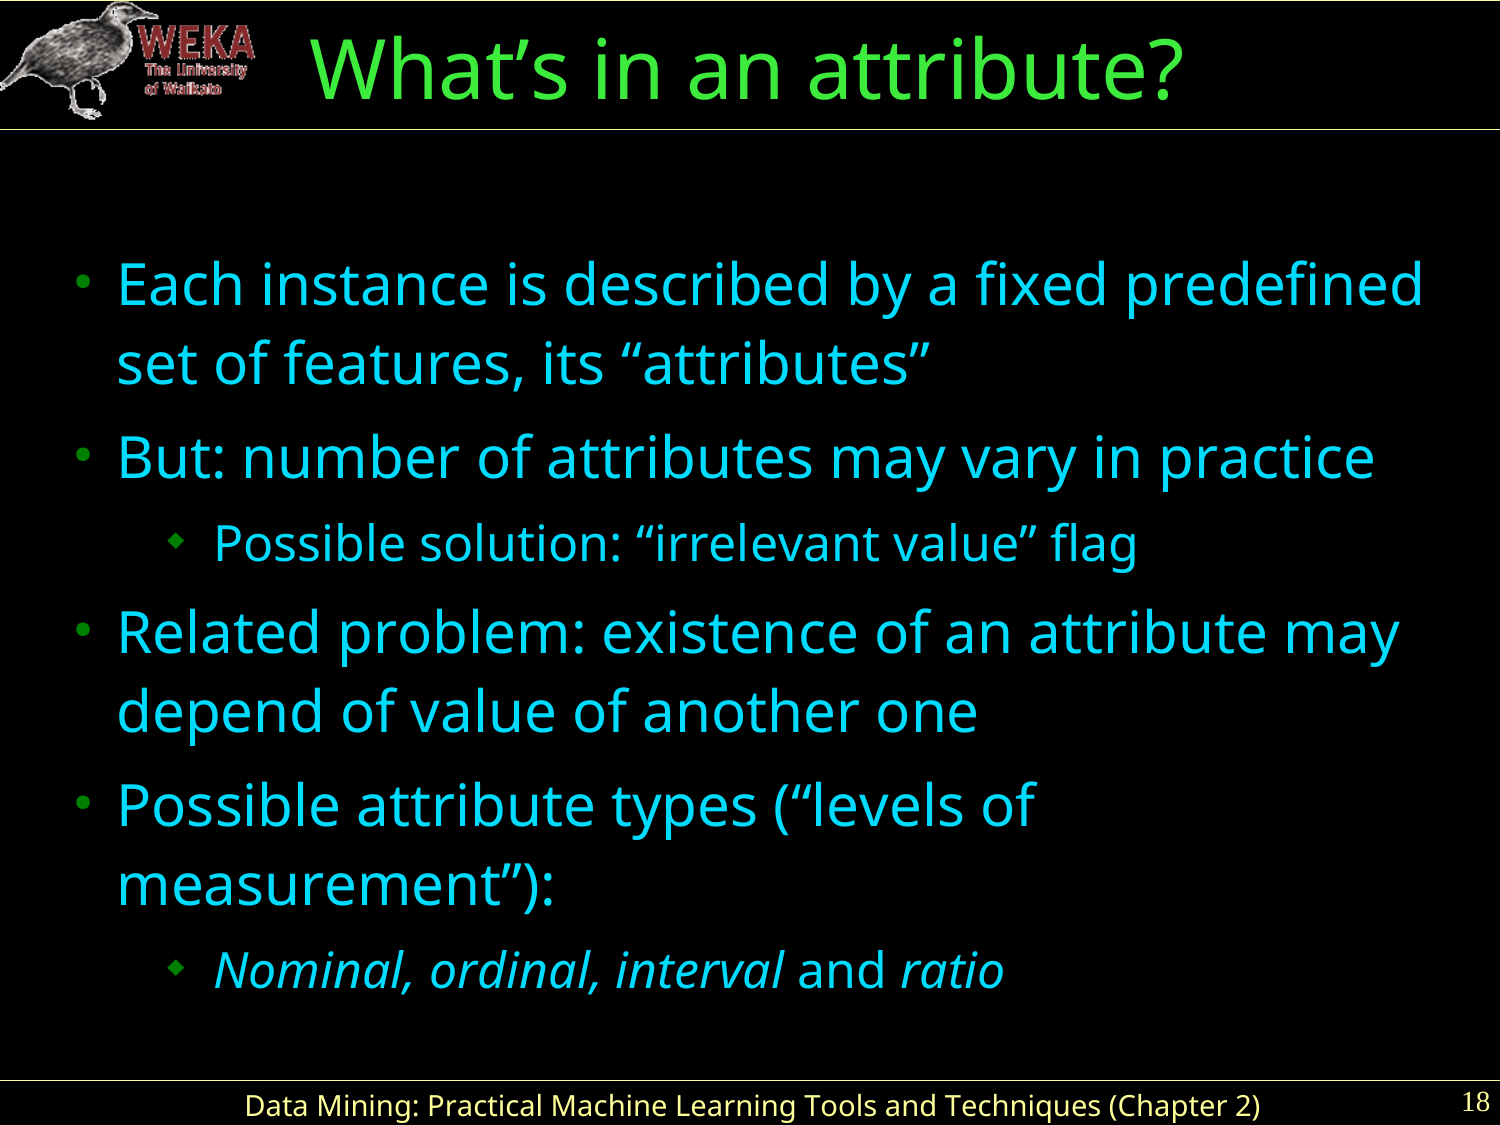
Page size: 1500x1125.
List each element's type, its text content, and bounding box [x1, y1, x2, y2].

text_box Each instance is described by a fixed predefined set of features, its “attributes” But: number of attributes may vary in practice Possible solution: “irrelevant value” flag Related problem: existence of an attribute may depend of value of another one Possible attribute types (“levels of measurement”): Nominal, ordinal, interval and ratio [59, 236, 1447, 912]
picture [0, 1, 266, 129]
title What’s in an attribute? [295, 0, 1500, 148]
